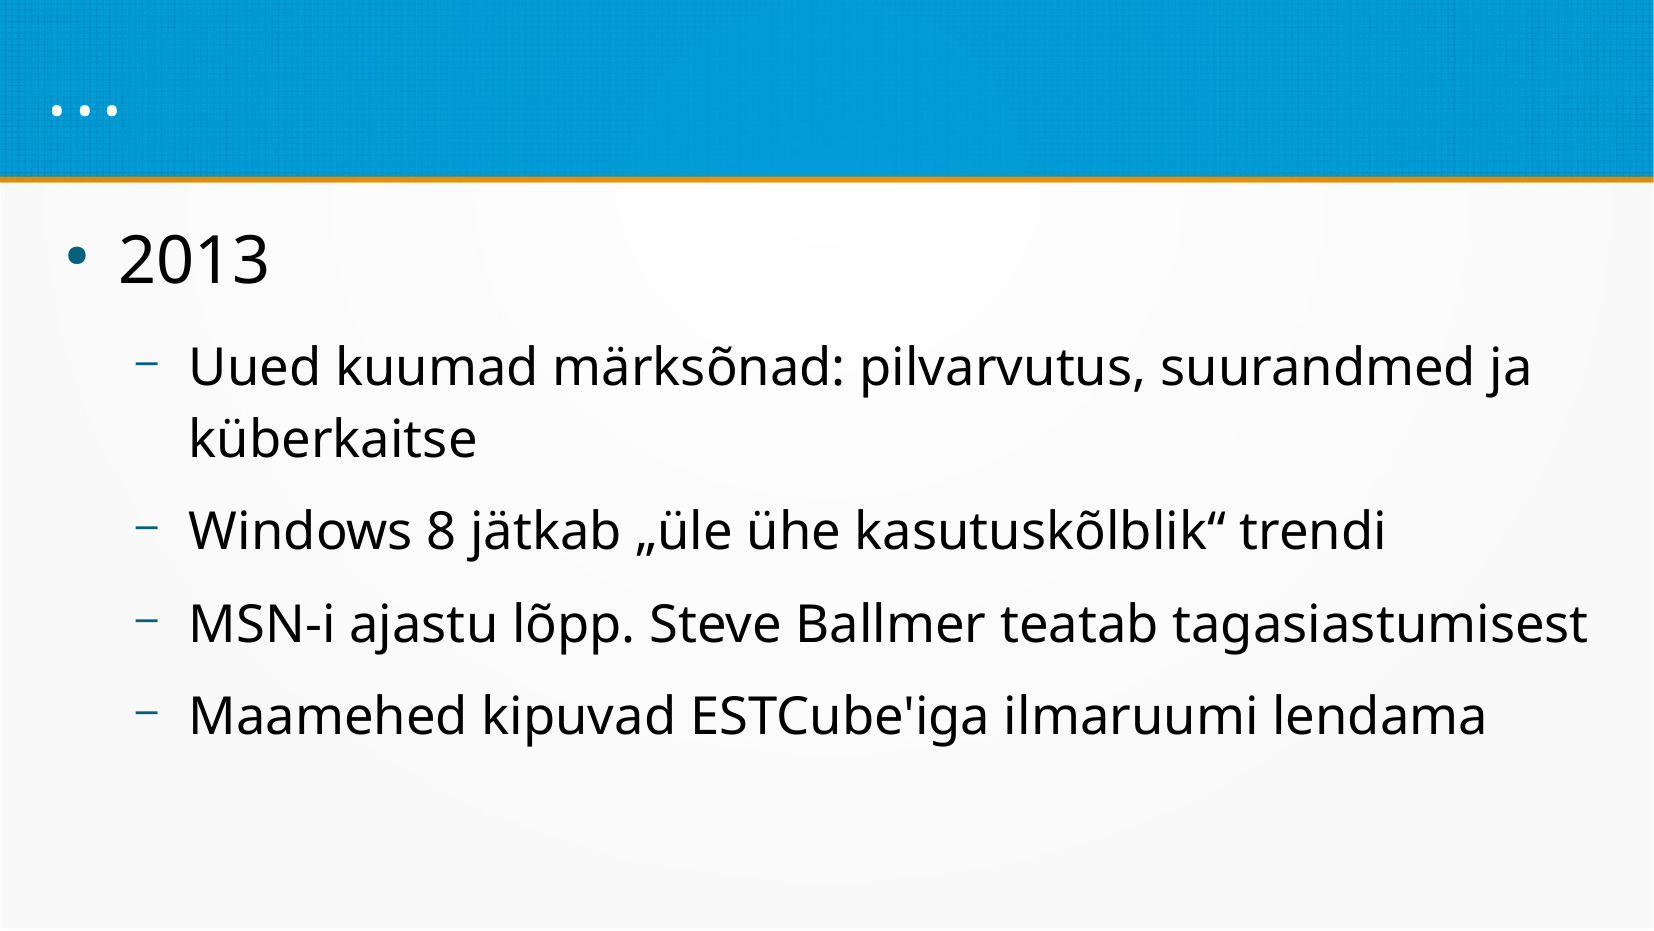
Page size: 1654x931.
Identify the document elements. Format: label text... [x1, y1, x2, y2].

title ... [43, 0, 1619, 149]
list 2013 Uued kuumad märksõnad: pilvarvutus, suurandmed ja küberkaitse Windows 8 jätkab „üle ühe kasutuskõlblik“ trendi MSN-i ajastu lõpp. Steve Ballmer teatab tagasiastumisest Maamehed kipuvad ESTCube'iga ilmaruumi lendama [47, 212, 1607, 902]
picture [0, 175, 1654, 931]
